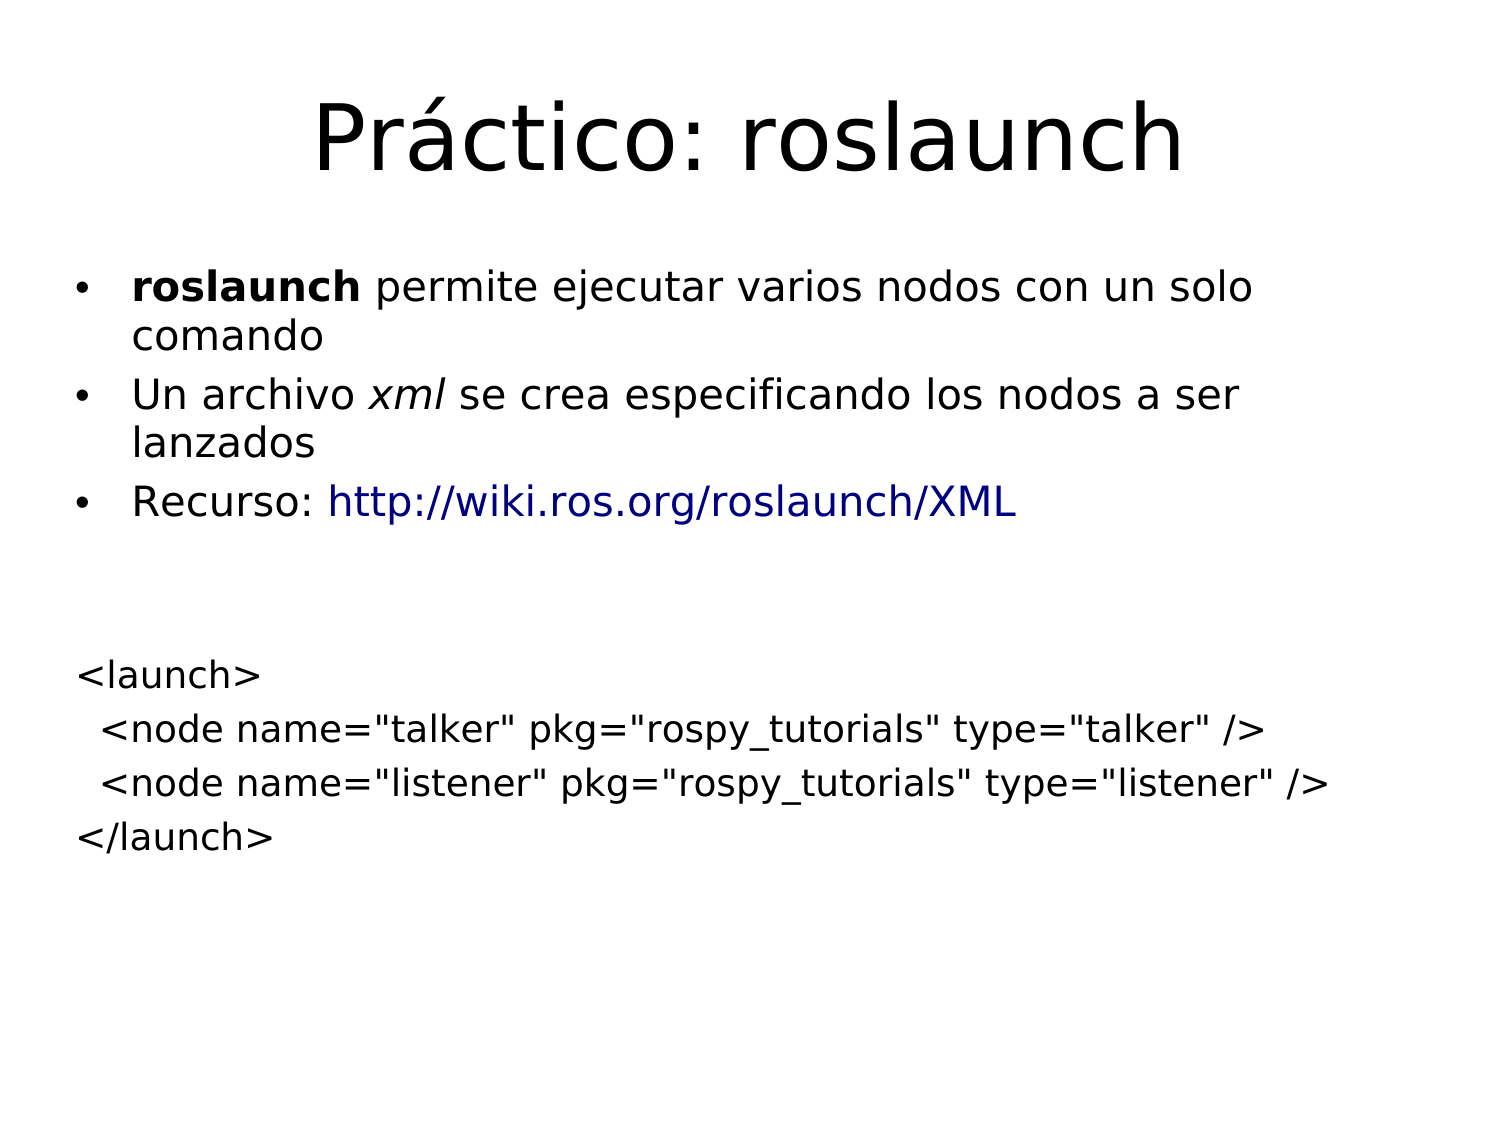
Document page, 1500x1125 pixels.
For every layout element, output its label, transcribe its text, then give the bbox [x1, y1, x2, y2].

list roslaunch permite ejecutar varios nodos con un solo comando Un archivo xml se crea especificando los nodos a ser lanzados Recurso: http://wiki.ros.org/roslaunch/XML <launch> <node name="talker" pkg="rospy_tutorials" type="talker" /> <node name="listener" pkg="rospy_tutorials" type="listener" /> </launch> [75, 263, 1425, 975]
title Práctico: roslaunch [75, 44, 1425, 233]
